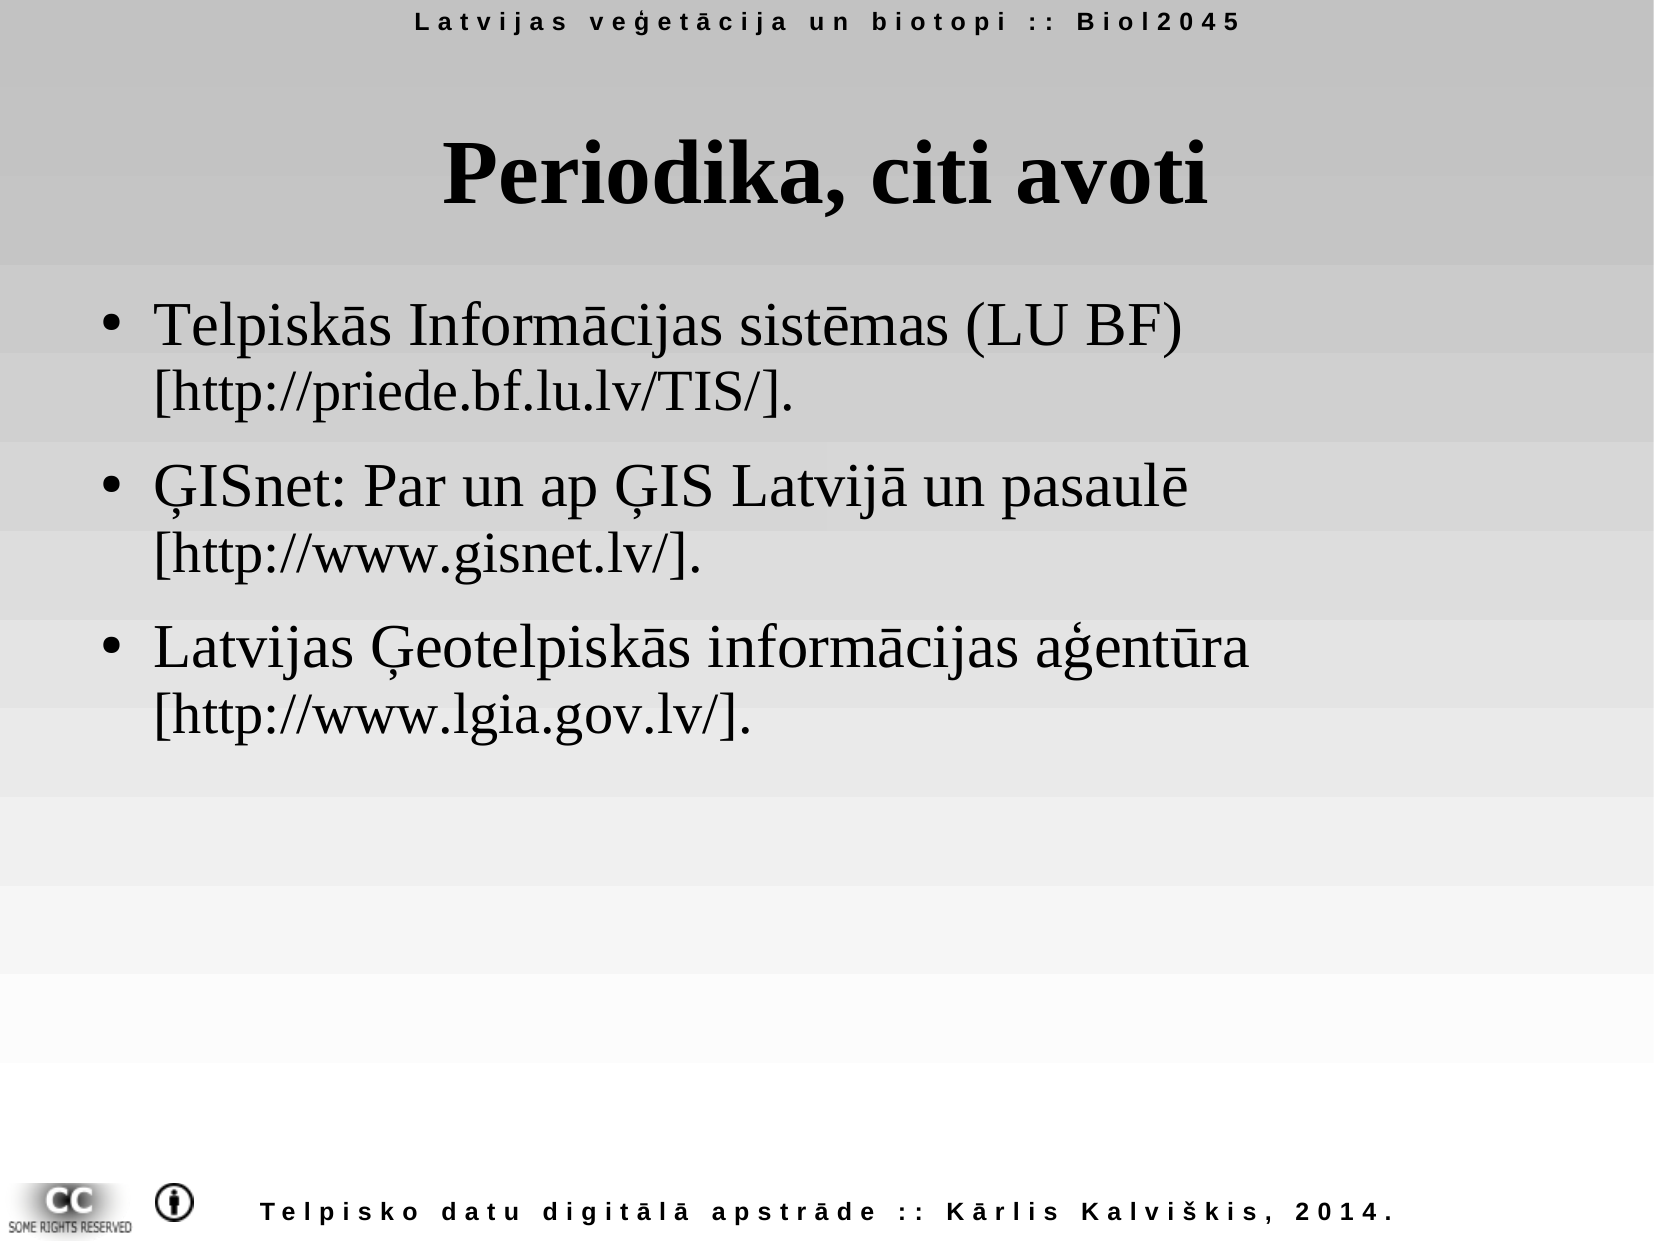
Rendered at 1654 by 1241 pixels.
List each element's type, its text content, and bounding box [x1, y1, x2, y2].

picture [0, 0, 1654, 1241]
title Periodika, citi avoti [29, 56, 1625, 289]
list Telpiskās Informācijas sistēmas (LU BF) [http://priede.bf.lu.lv/TIS/]. ĢISnet: Par un ap ĢIS Latvijā un pasaulē [http://www.gisnet.lv/]. Latvijas Ģeotelpiskās informācijas aģentūra [http://www.lgia.gov.lv/]. [82, 289, 1571, 1098]
